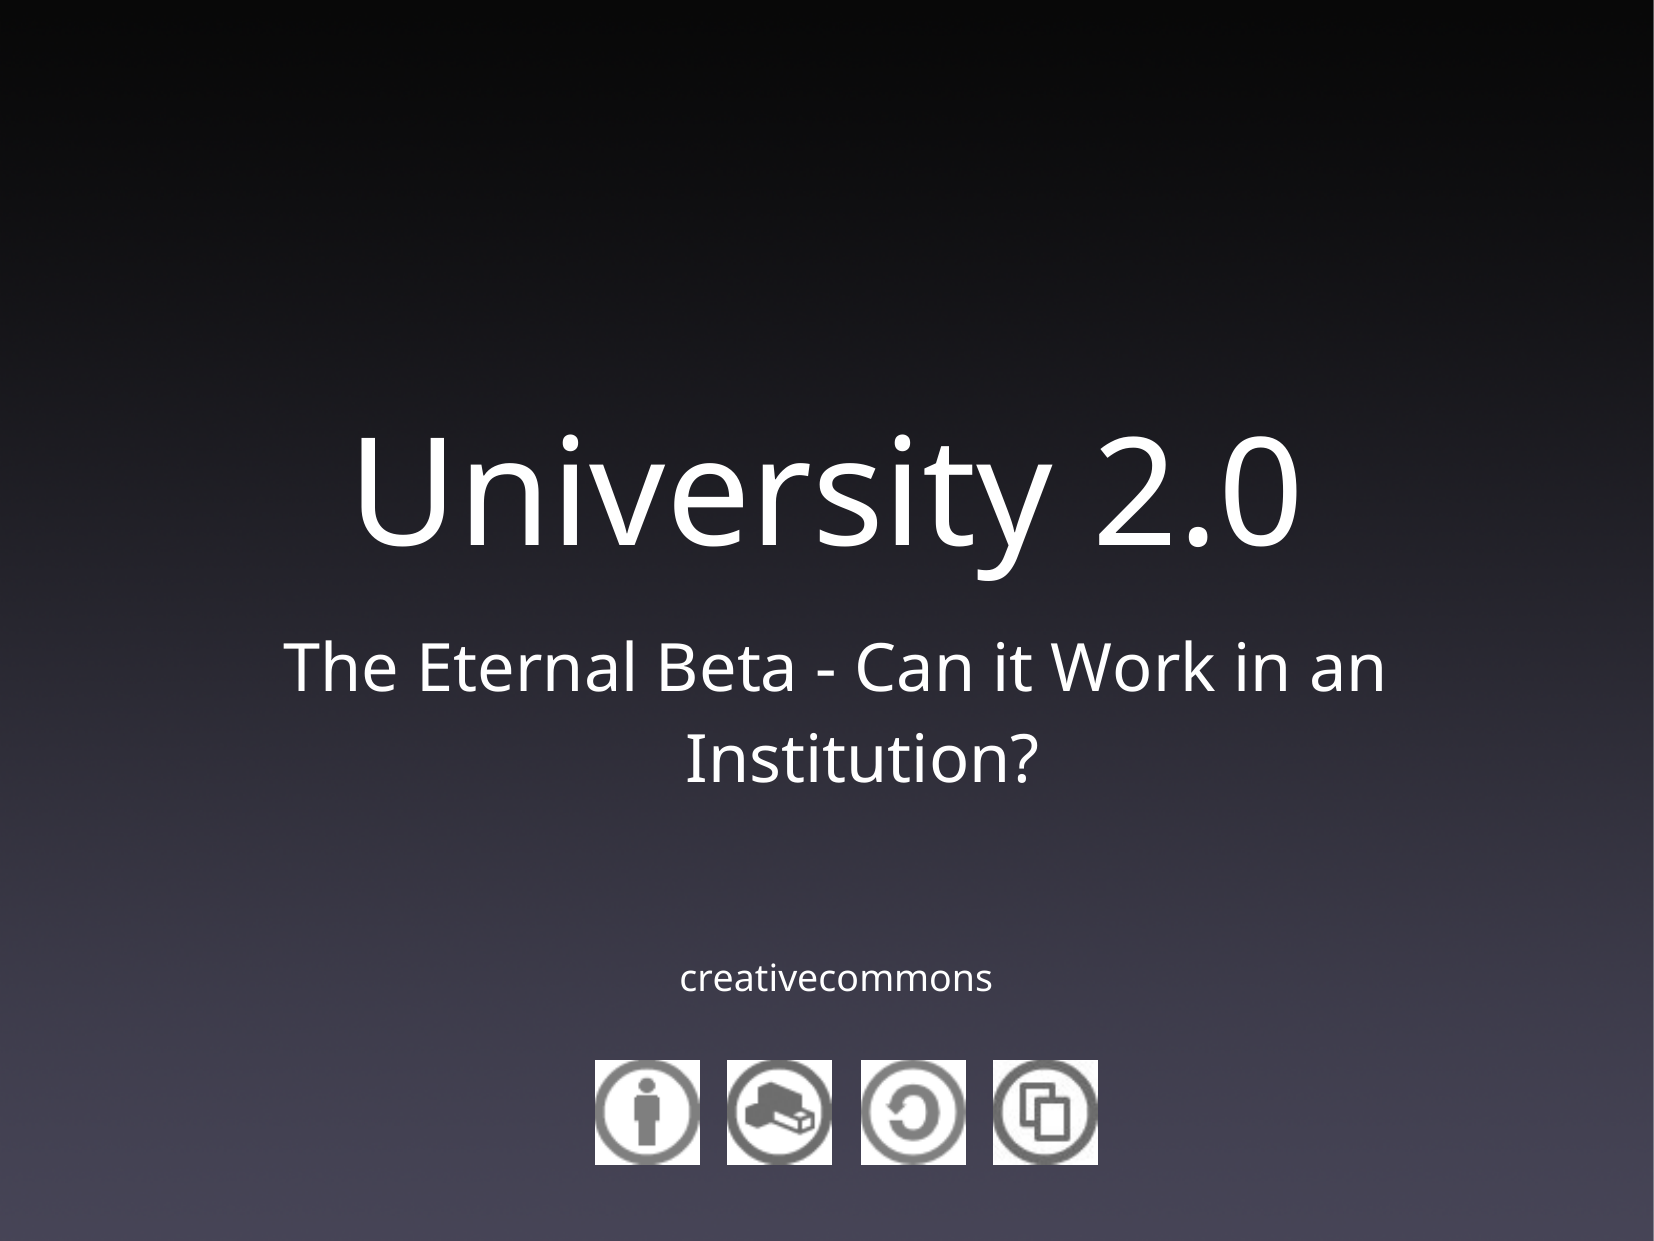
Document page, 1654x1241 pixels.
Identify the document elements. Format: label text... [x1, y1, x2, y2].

picture [0, 0, 1654, 1241]
list The Eternal Beta - Can it Work in an Institution? creativecommons [121, 620, 1534, 1127]
title University 2.0 [120, 372, 1533, 603]
